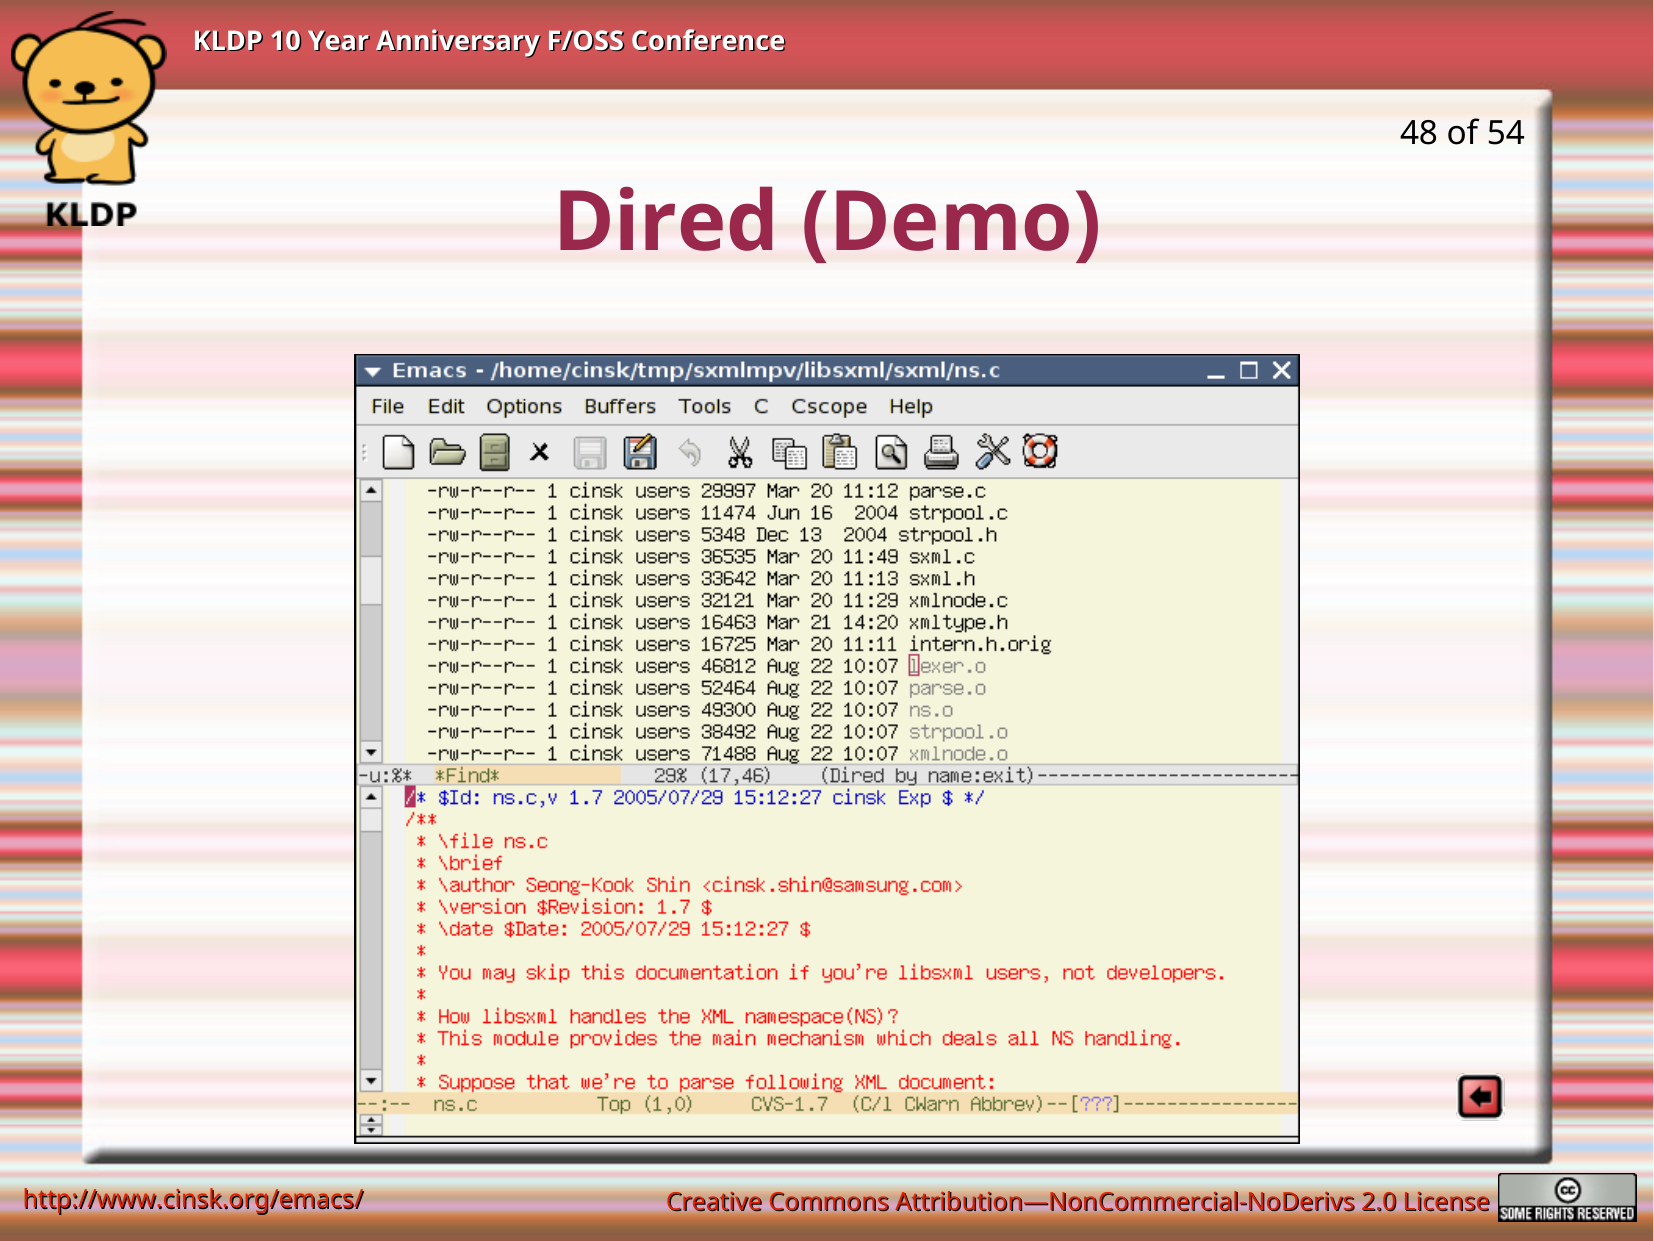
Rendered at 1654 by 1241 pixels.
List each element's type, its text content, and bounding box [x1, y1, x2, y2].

picture [0, 0, 1654, 1241]
title Dired (Demo) [121, 114, 1534, 322]
